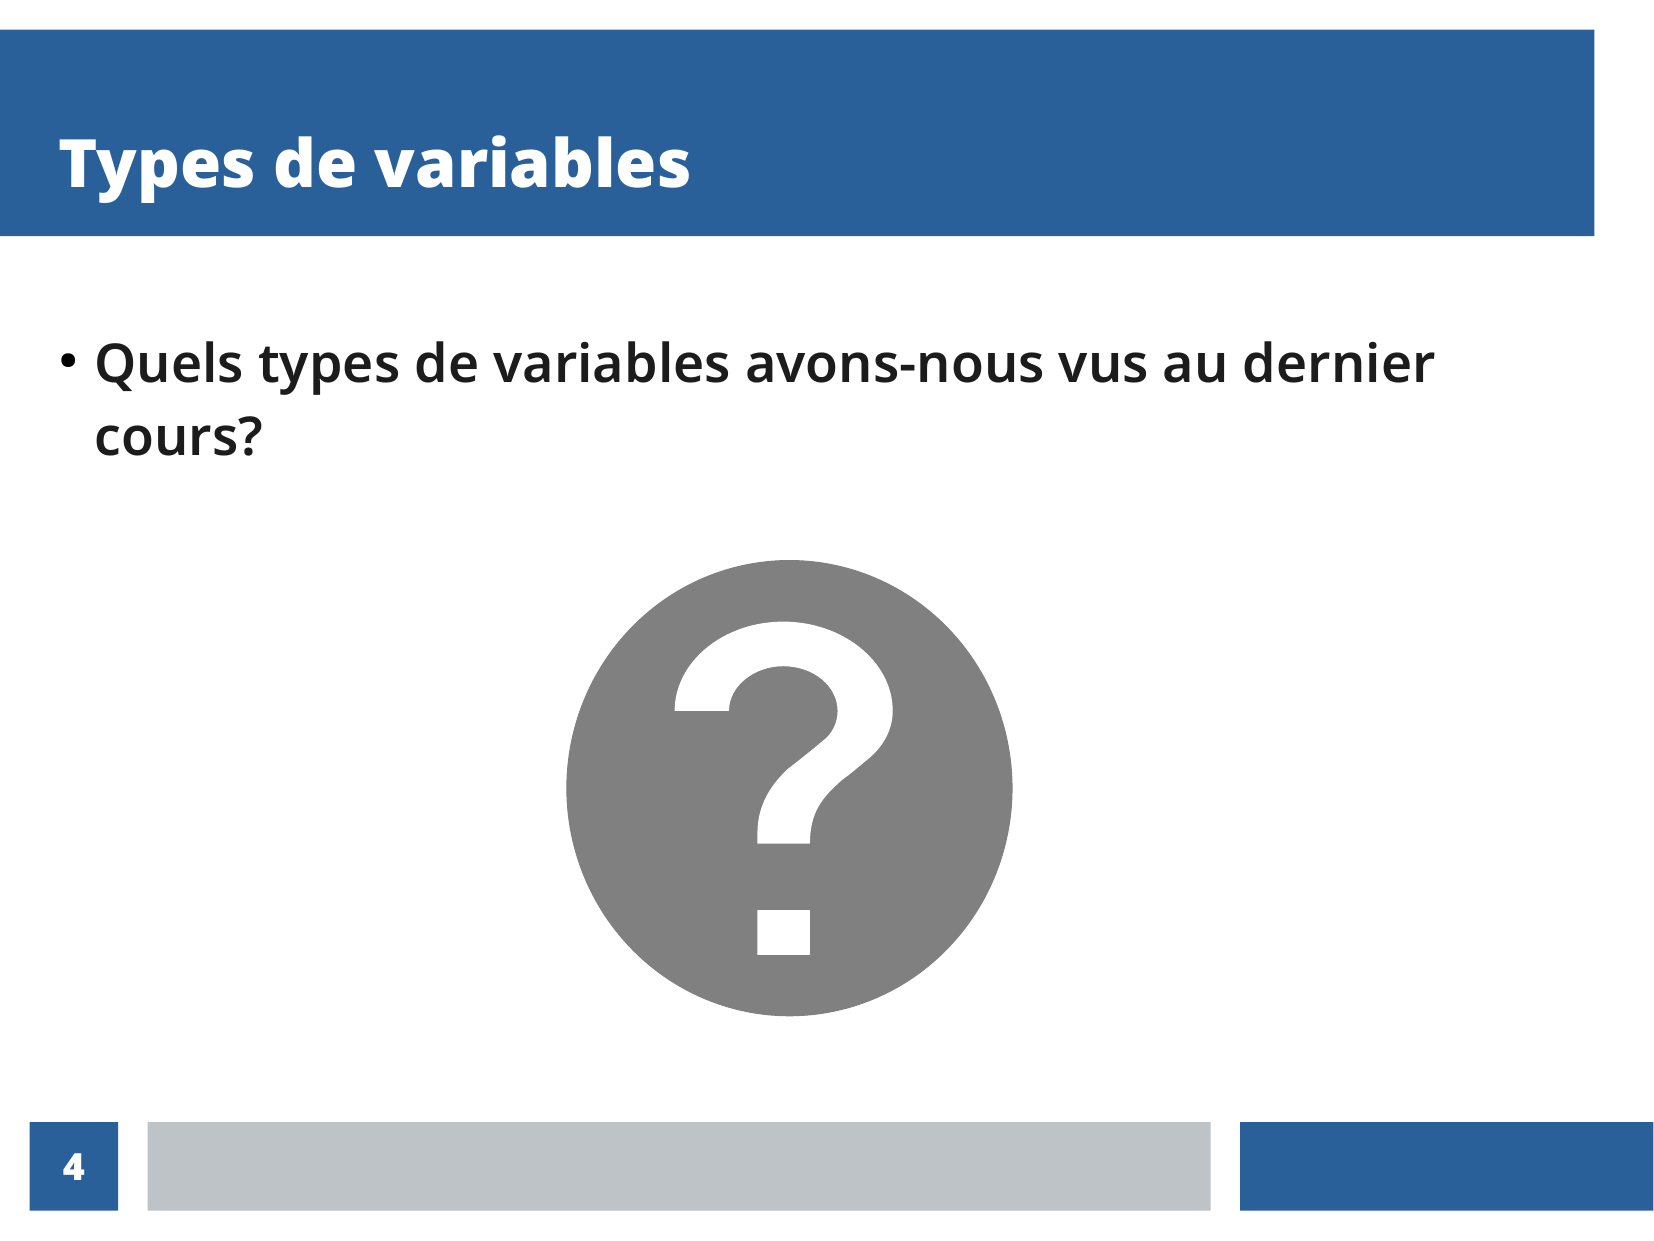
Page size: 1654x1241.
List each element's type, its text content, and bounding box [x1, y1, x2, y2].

text_box [566, 560, 1013, 1016]
list Quels types de variables avons-nous vus au dernier cours? [59, 324, 1565, 473]
title Types de variables [59, 59, 1595, 207]
